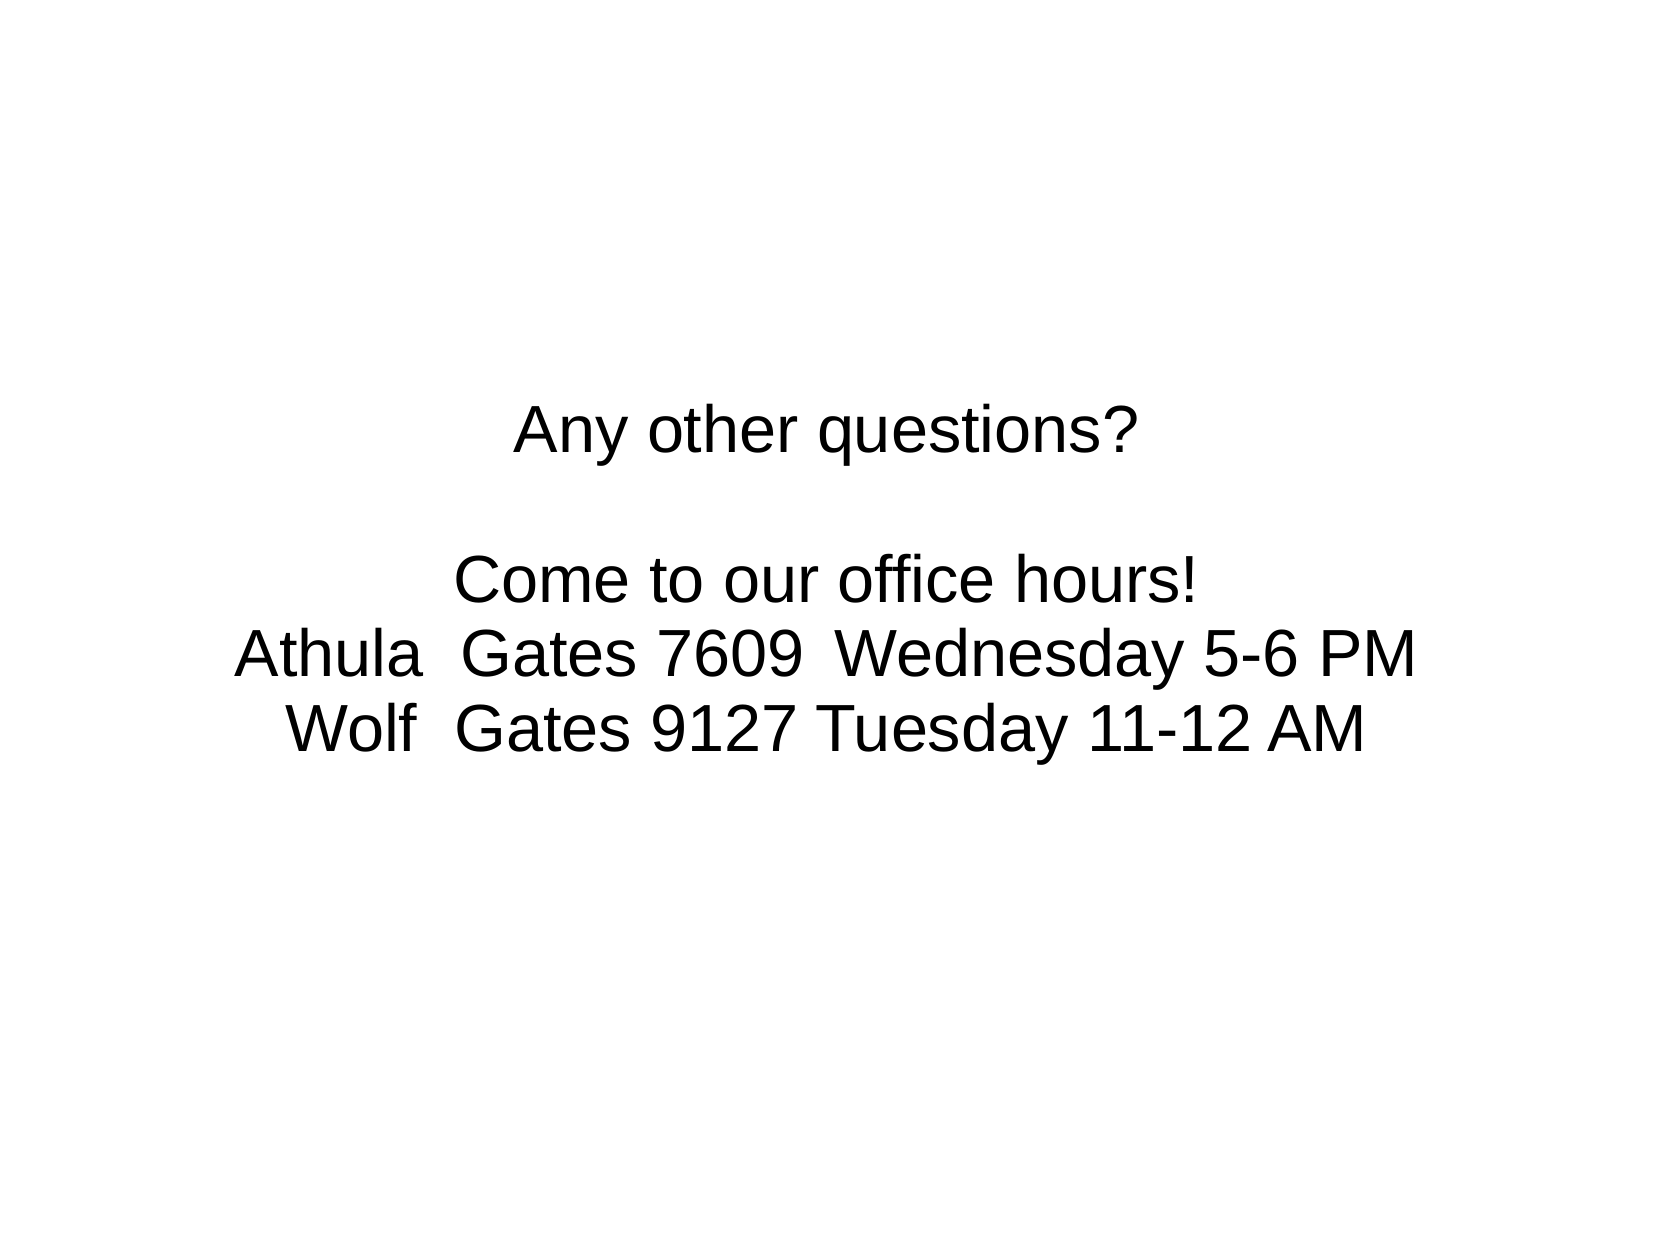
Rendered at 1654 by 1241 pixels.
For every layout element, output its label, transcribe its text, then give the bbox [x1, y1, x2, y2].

subtitle Any other questions? Come to our office hours! Athula Gates 7609 Wednesday 5-6 PM Wolf Gates 9127 Tuesday 11-12 AM [82, 56, 1571, 1102]
